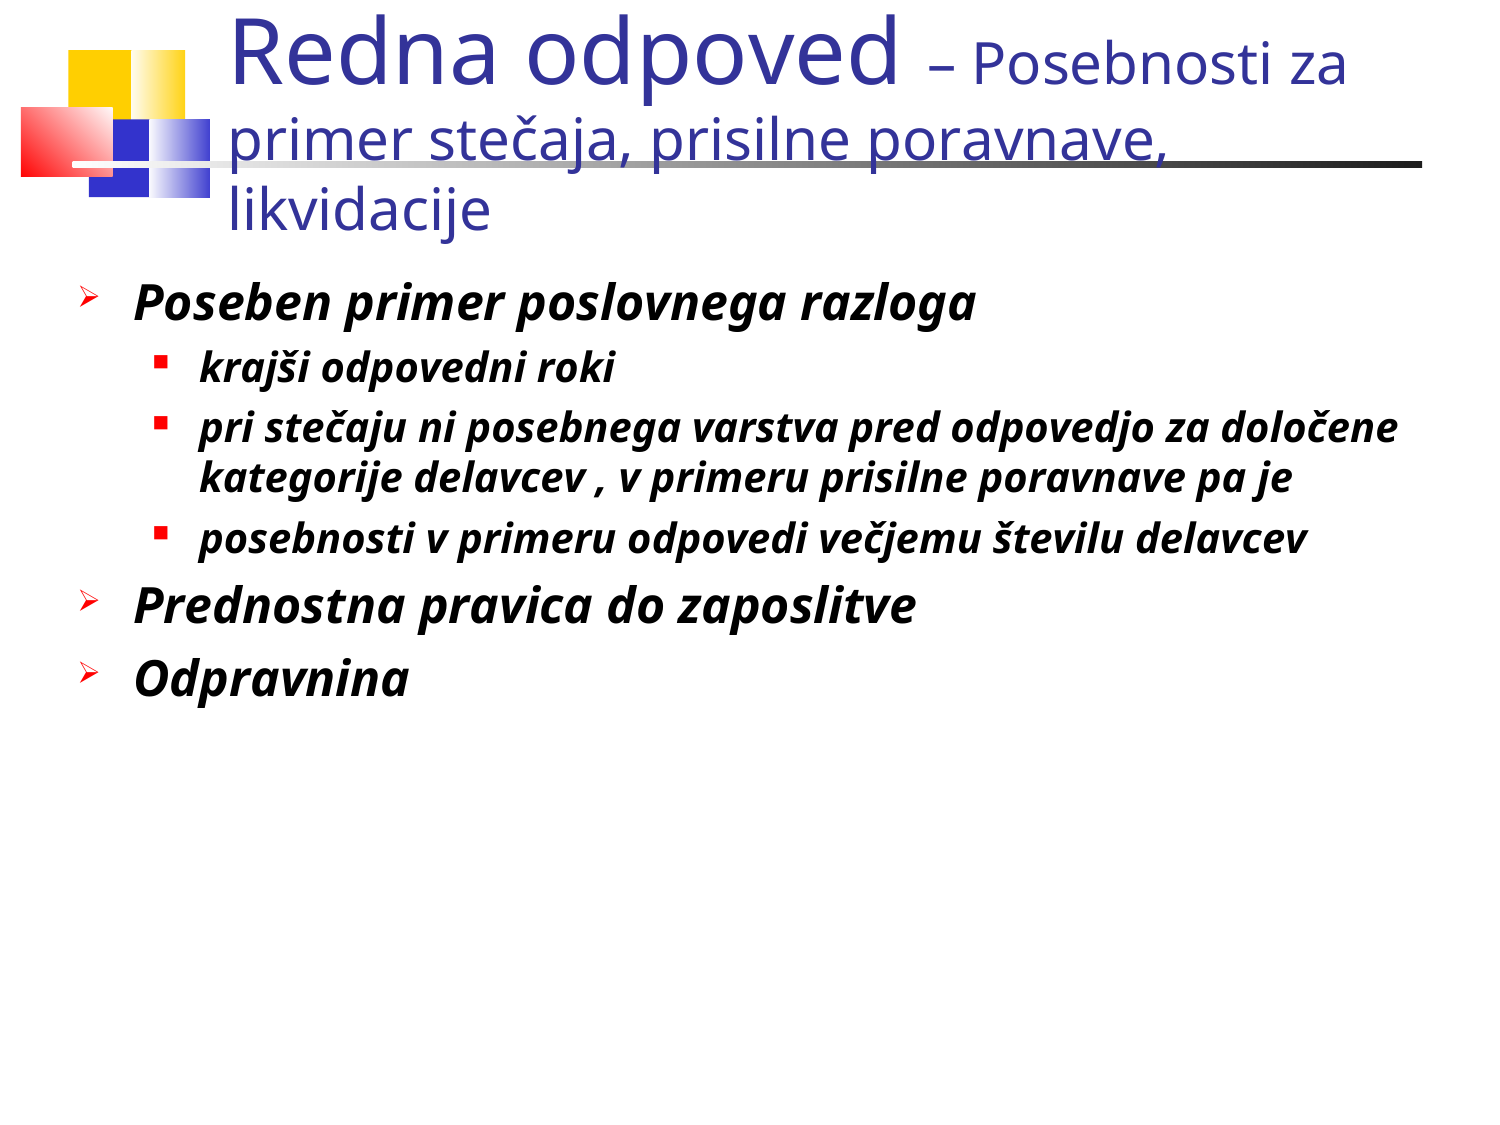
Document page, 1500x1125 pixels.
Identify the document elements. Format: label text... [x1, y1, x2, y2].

title Redna odpoved – Posebnosti za primer stečaja, prisilne poravnave, likvidacije [212, 54, 1463, 250]
list Poseben primer poslovnega razloga krajši odpovedni roki pri stečaju ni posebnega varstva pred odpovedjo za določene kategorije delavcev , v primeru prisilne poravnave pa je posebnosti v primeru odpovedi večjemu številu delavcev Prednostna pravica do zaposlitve Odpravnina [62, 262, 1463, 763]
